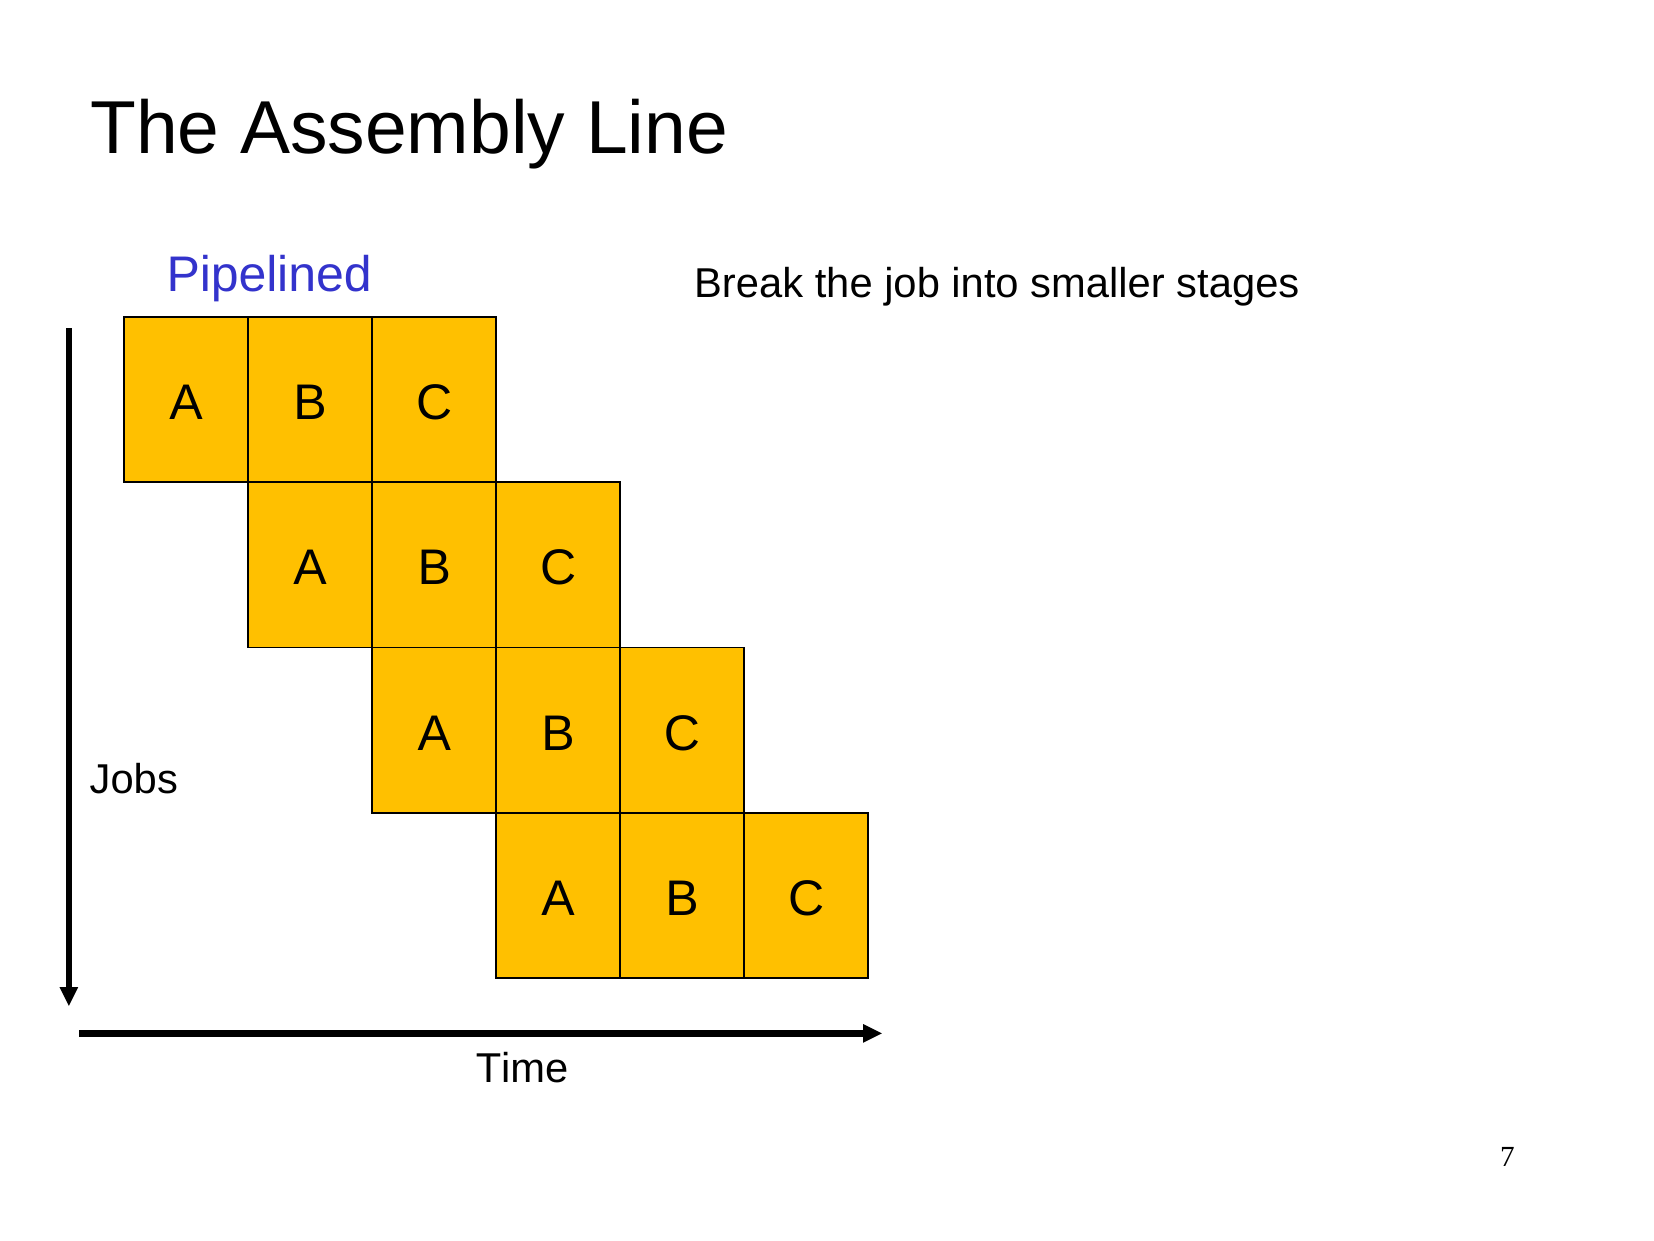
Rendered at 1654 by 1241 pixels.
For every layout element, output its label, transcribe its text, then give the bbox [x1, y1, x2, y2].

text_box B [247, 316, 371, 482]
text_box <number> [1185, 1129, 1530, 1213]
text_box B [620, 812, 744, 979]
text_box A [247, 482, 371, 648]
text_box B [371, 482, 496, 647]
text_box C [496, 482, 621, 647]
text_box Pipelined [151, 234, 387, 310]
text_box A [371, 647, 496, 813]
text_box C [744, 812, 869, 979]
text_box Jobs [74, 744, 194, 810]
text_box C [371, 316, 497, 482]
text_box B [496, 647, 620, 812]
text_box Break the job into smaller stages [679, 248, 1315, 314]
text_box Time [461, 1037, 584, 1099]
text_box The Assembly Line [75, 71, 744, 177]
text_box A [123, 316, 247, 483]
text_box A [496, 812, 620, 979]
text_box C [620, 647, 745, 812]
